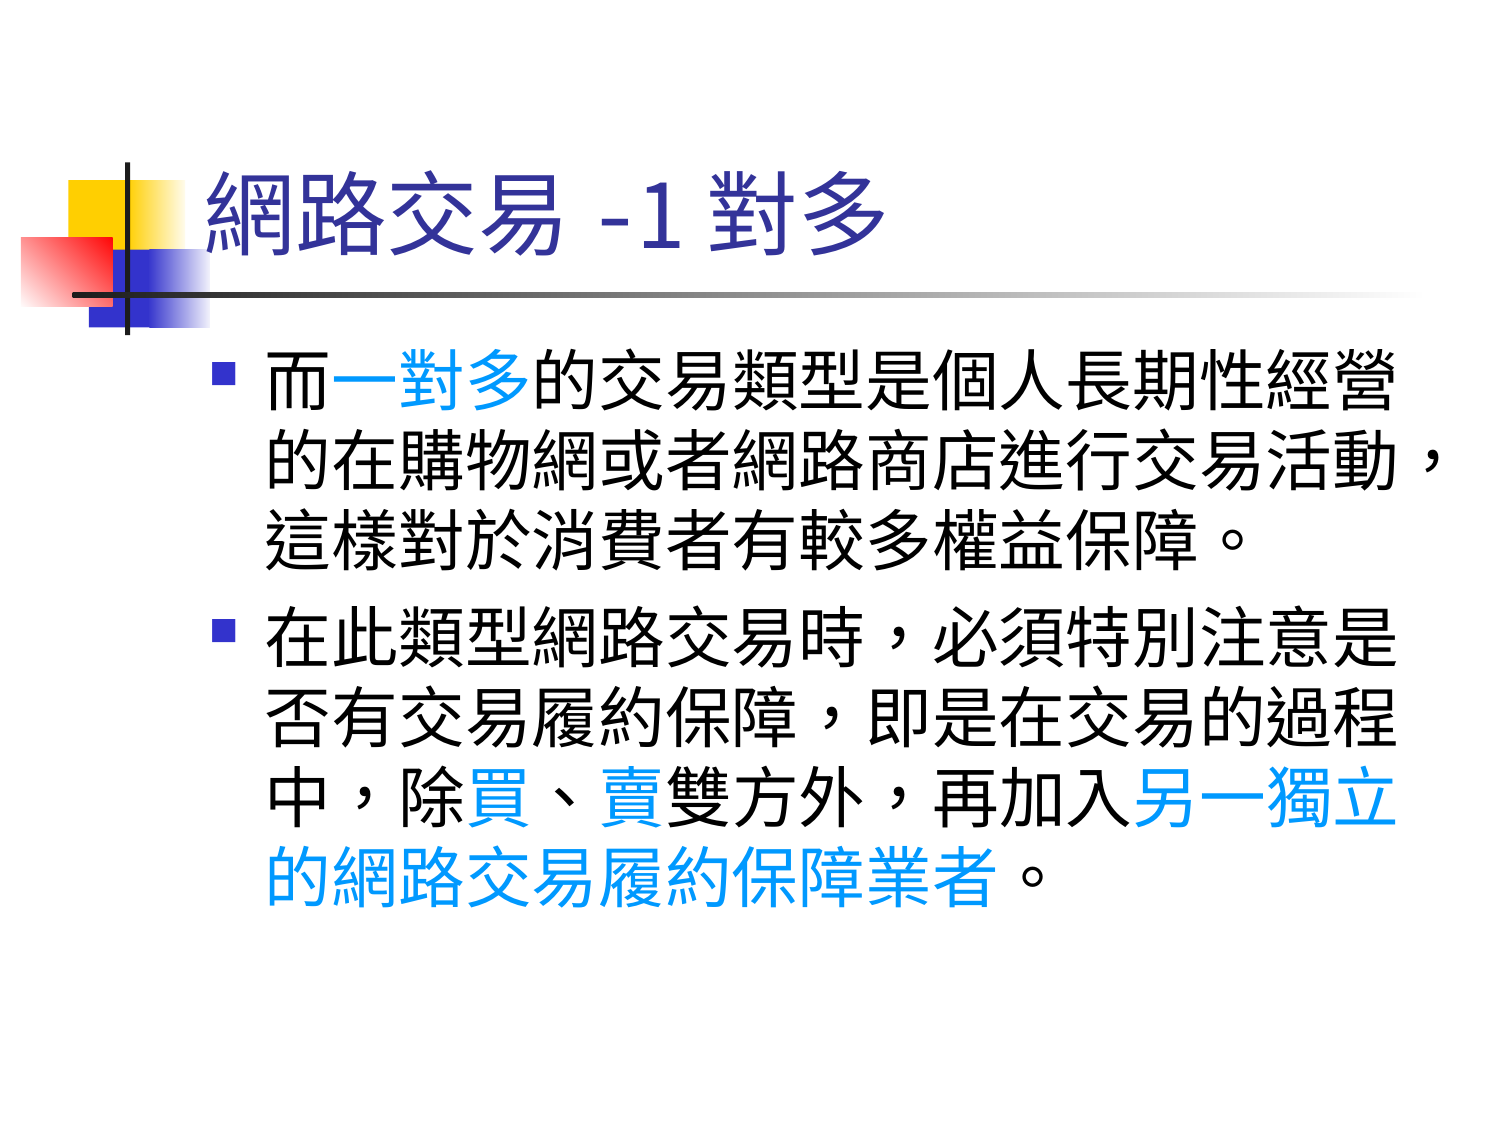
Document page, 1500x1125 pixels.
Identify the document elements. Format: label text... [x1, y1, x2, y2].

title 網路交易-1對多 [188, 35, 1468, 276]
list 而一對多的交易類型是個人長期性經營的在購物網或者網路商店進行交易活動，這樣對於消費者有較多權益保障。 在此類型網路交易時，必須特別注意是否有交易履約保障，即是在交易的過程中，除買、賣雙方外，再加入另一獨立的網路交易履約保障業者。 [193, 331, 1469, 1088]
